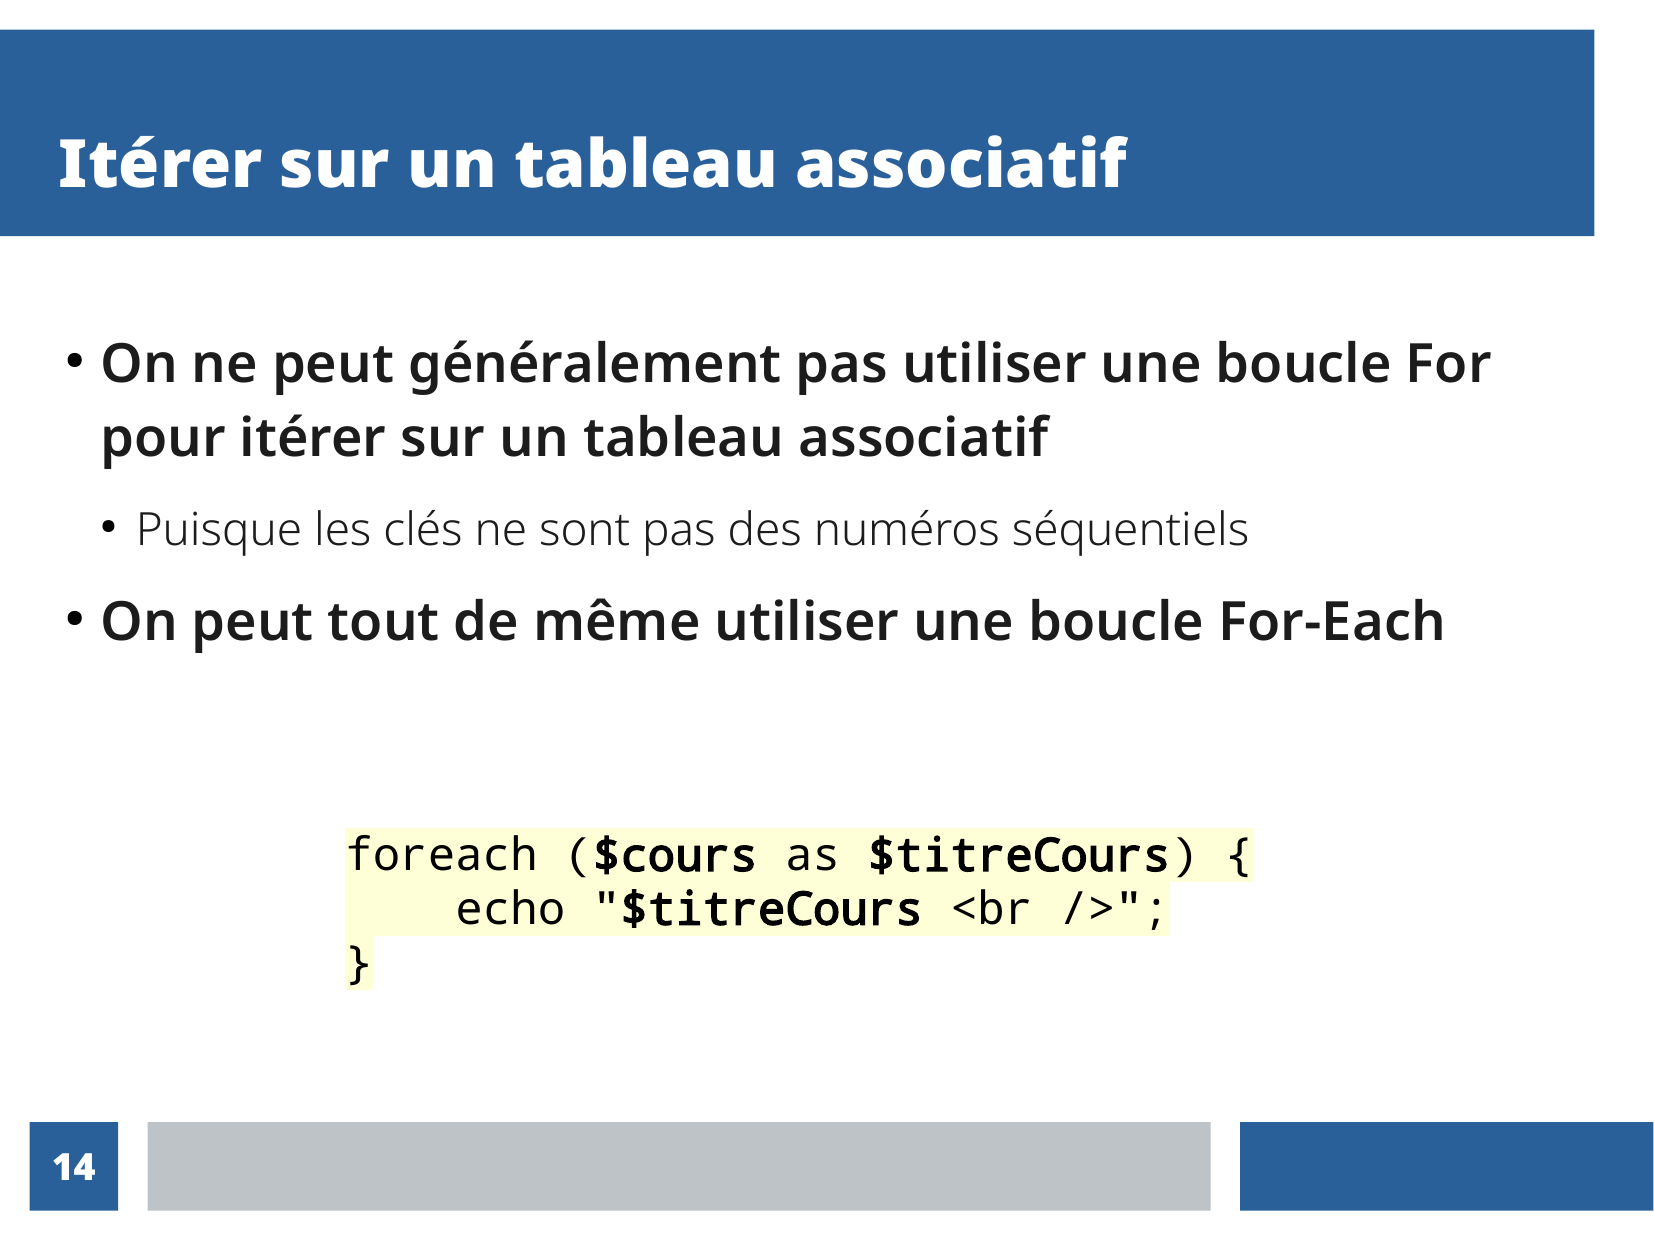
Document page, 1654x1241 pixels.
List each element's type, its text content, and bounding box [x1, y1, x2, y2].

title Itérer sur un tableau associatif [59, 59, 1595, 207]
text_box foreach ($cours as $titreCours) { echo "$titreCours <br />"; } [330, 820, 1276, 1010]
list On ne peut généralement pas utiliser une boucle For pour itérer sur un tableau associatif Puisque les clés ne sont pas des numéros séquentiels On peut tout de même utiliser une boucle For-Each [64, 324, 1571, 768]
